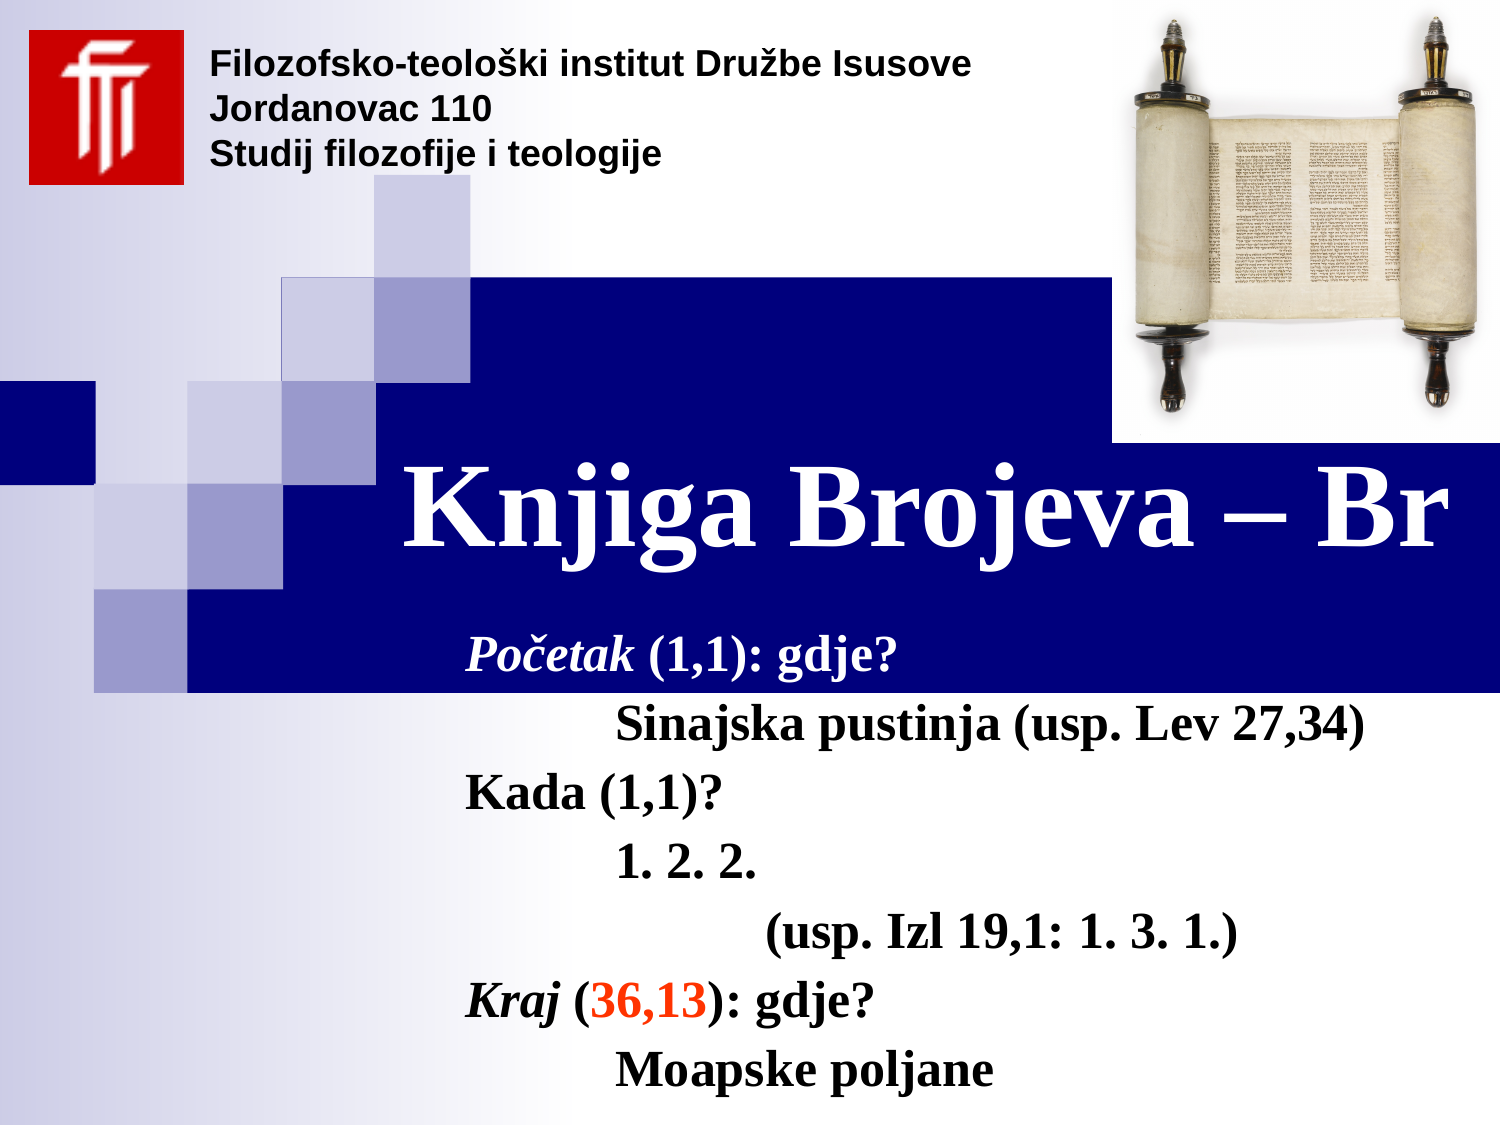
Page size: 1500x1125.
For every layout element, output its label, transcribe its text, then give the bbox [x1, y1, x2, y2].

picture [29, 30, 184, 185]
text_box Filozofsko-teološki institut Družbe Isusove Jordanovac 110 Studij filozofije i teologije [194, 30, 1048, 182]
subtitle Početak (1,1): gdje? Sinajska pustinja (usp. Lev 27,34) Kada (1,1)? 1. 2. 2. (usp. Izl 19,1: 1. 3. 1.) Kraj (36,13): gdje? Moapske poljane [450, 618, 1500, 1125]
title Knjiga Brojeva – Br [387, 377, 1500, 619]
picture [1112, 0, 1500, 443]
